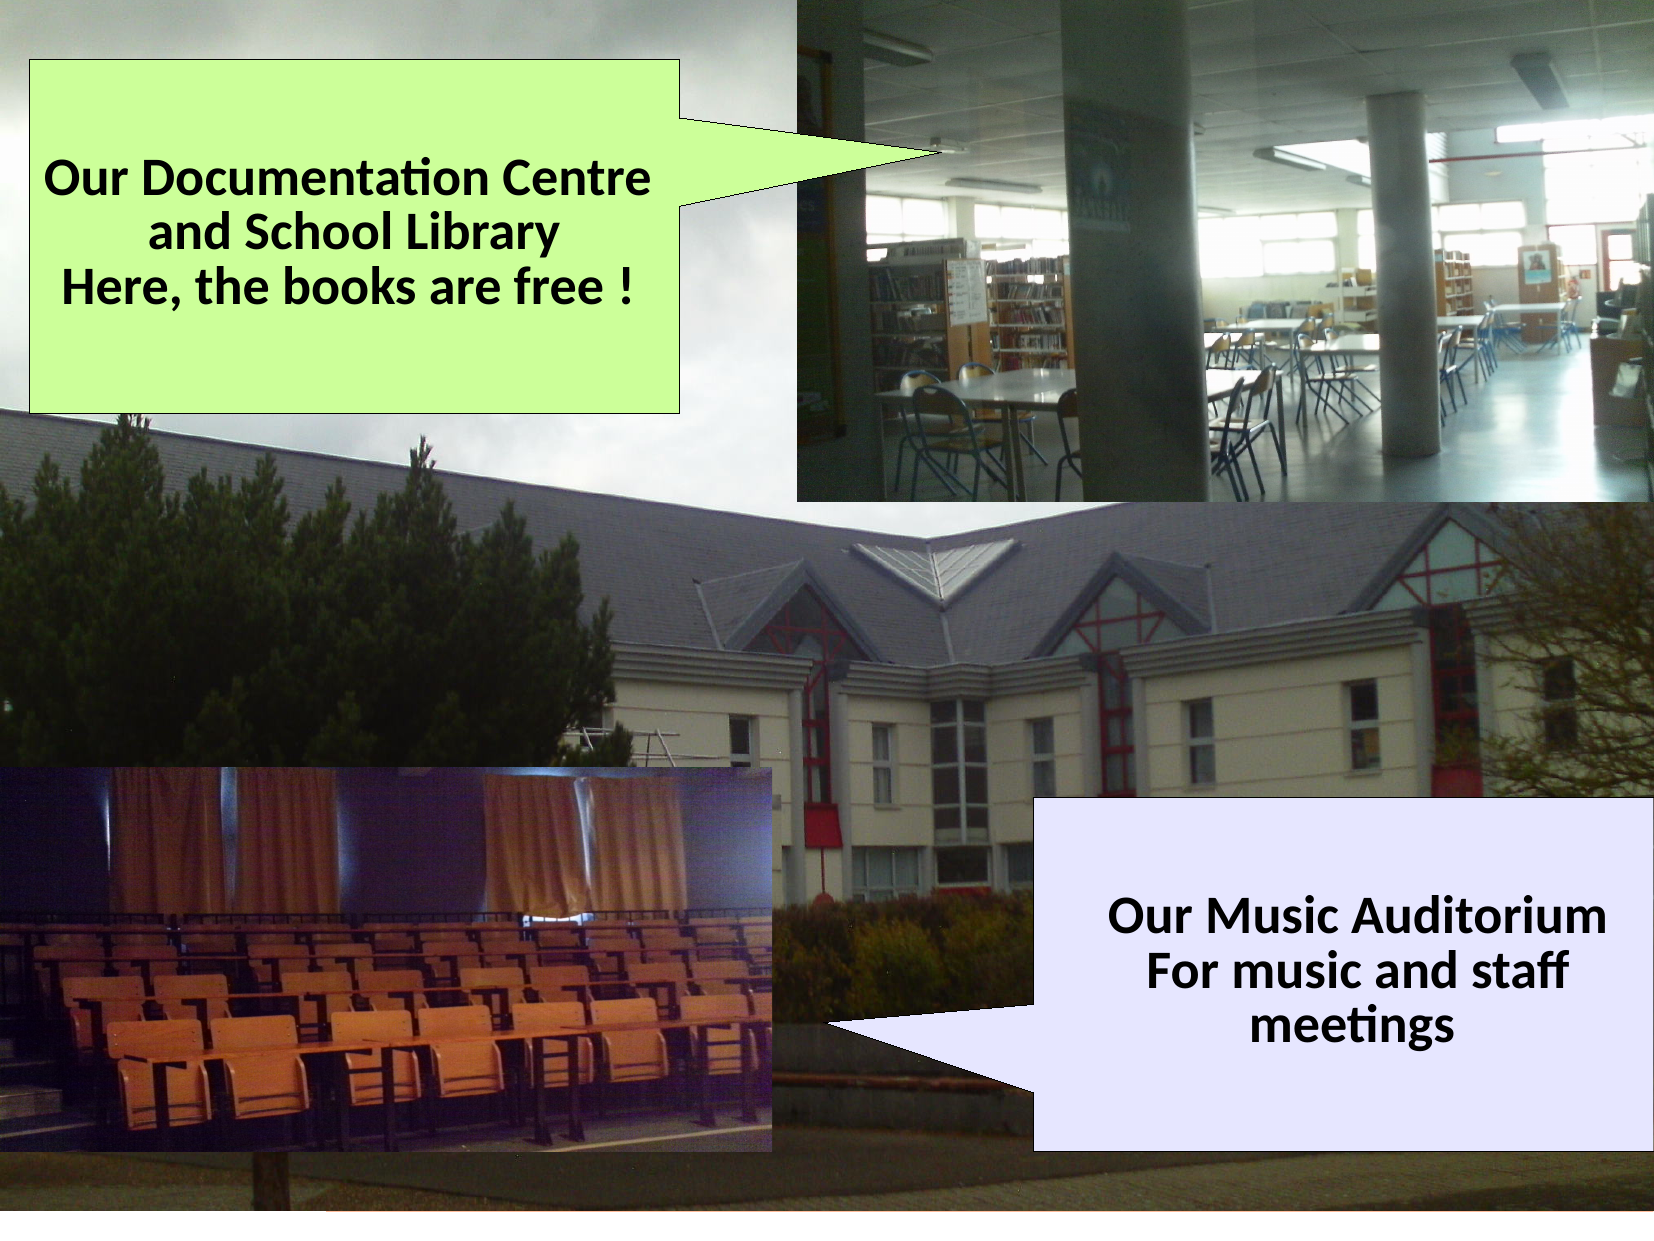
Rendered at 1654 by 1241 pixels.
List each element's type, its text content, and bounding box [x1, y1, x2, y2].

picture [0, 0, 1654, 1211]
text_box Our Documentation Centre and School Library Here, the books are free ! [29, 59, 942, 414]
text_box Our Music Auditorium For music and staff meetings [823, 797, 1654, 1152]
